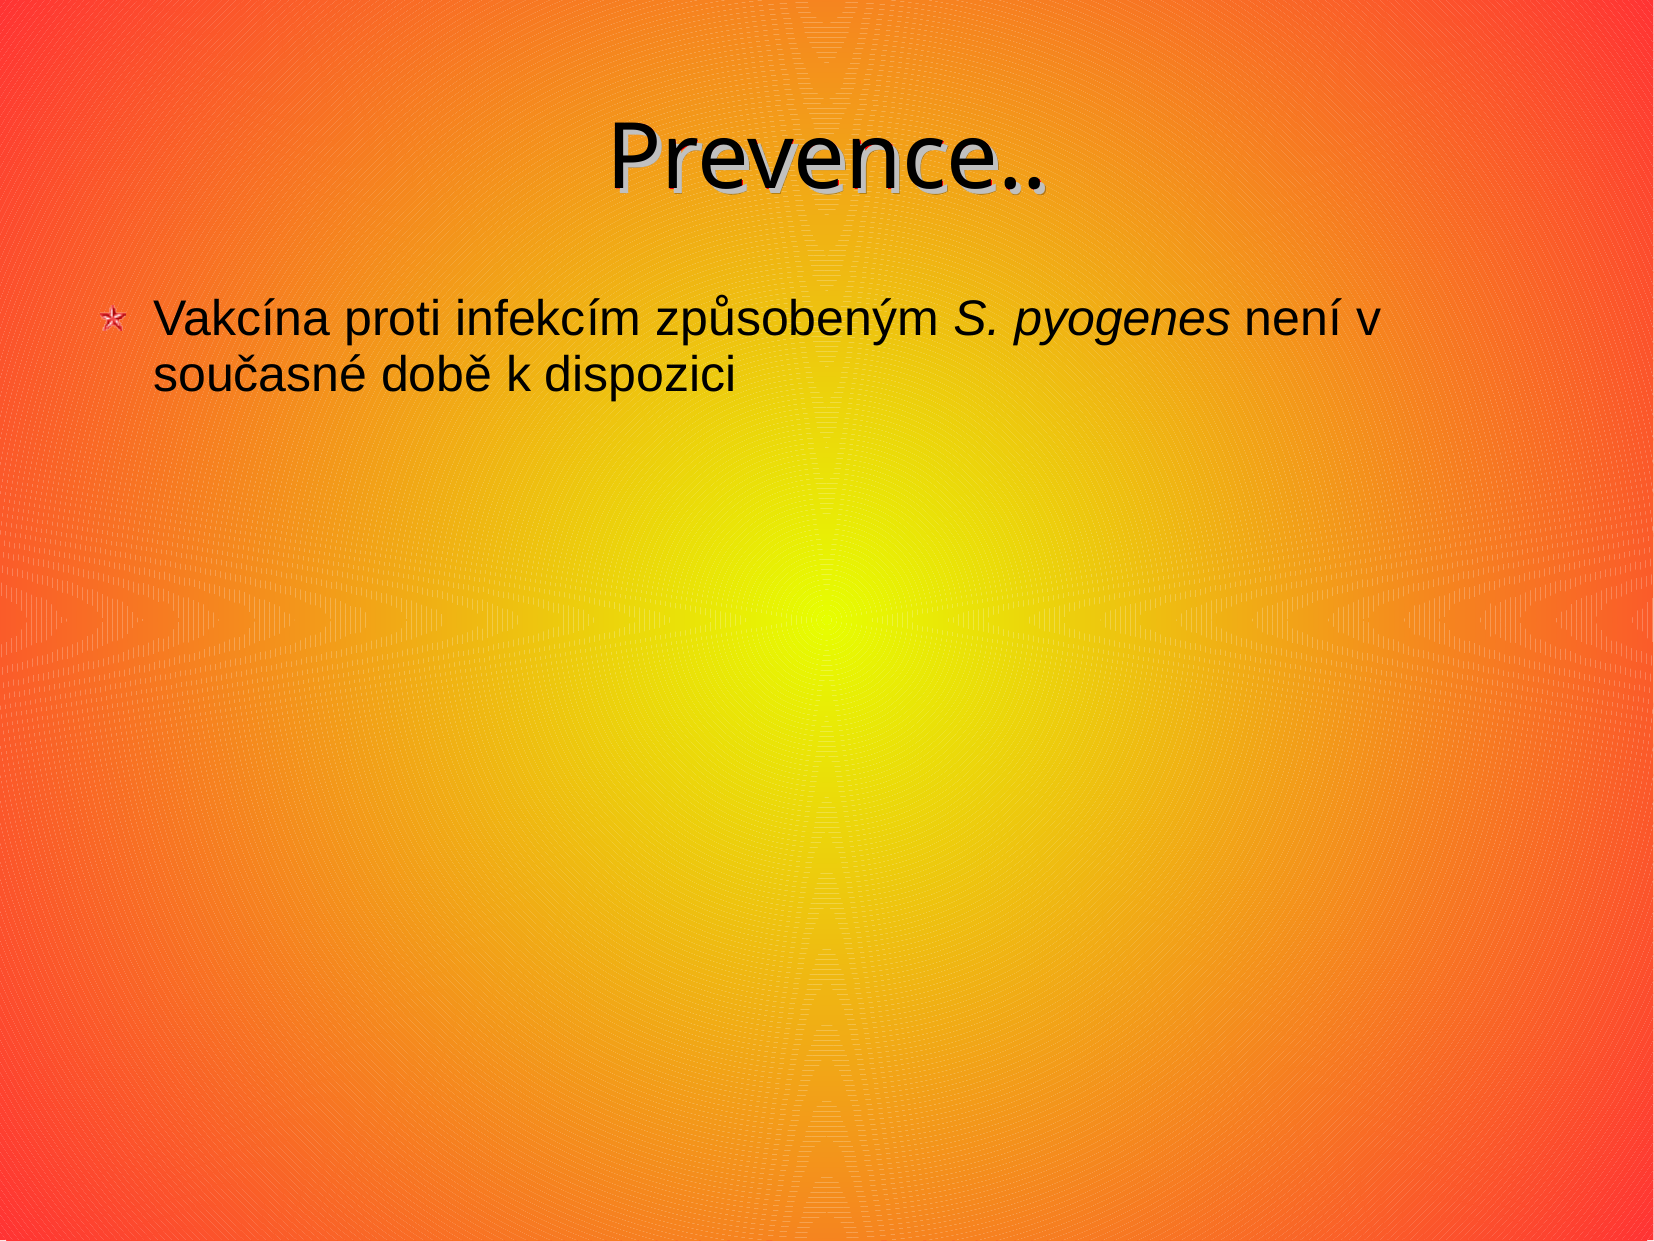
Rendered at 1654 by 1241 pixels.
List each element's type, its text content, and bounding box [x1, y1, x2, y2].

title Prevence.. [82, 56, 1571, 250]
list Vakcína proti infekcím způsobeným S. pyogenes není v současné době k dispozici [82, 290, 1571, 1094]
